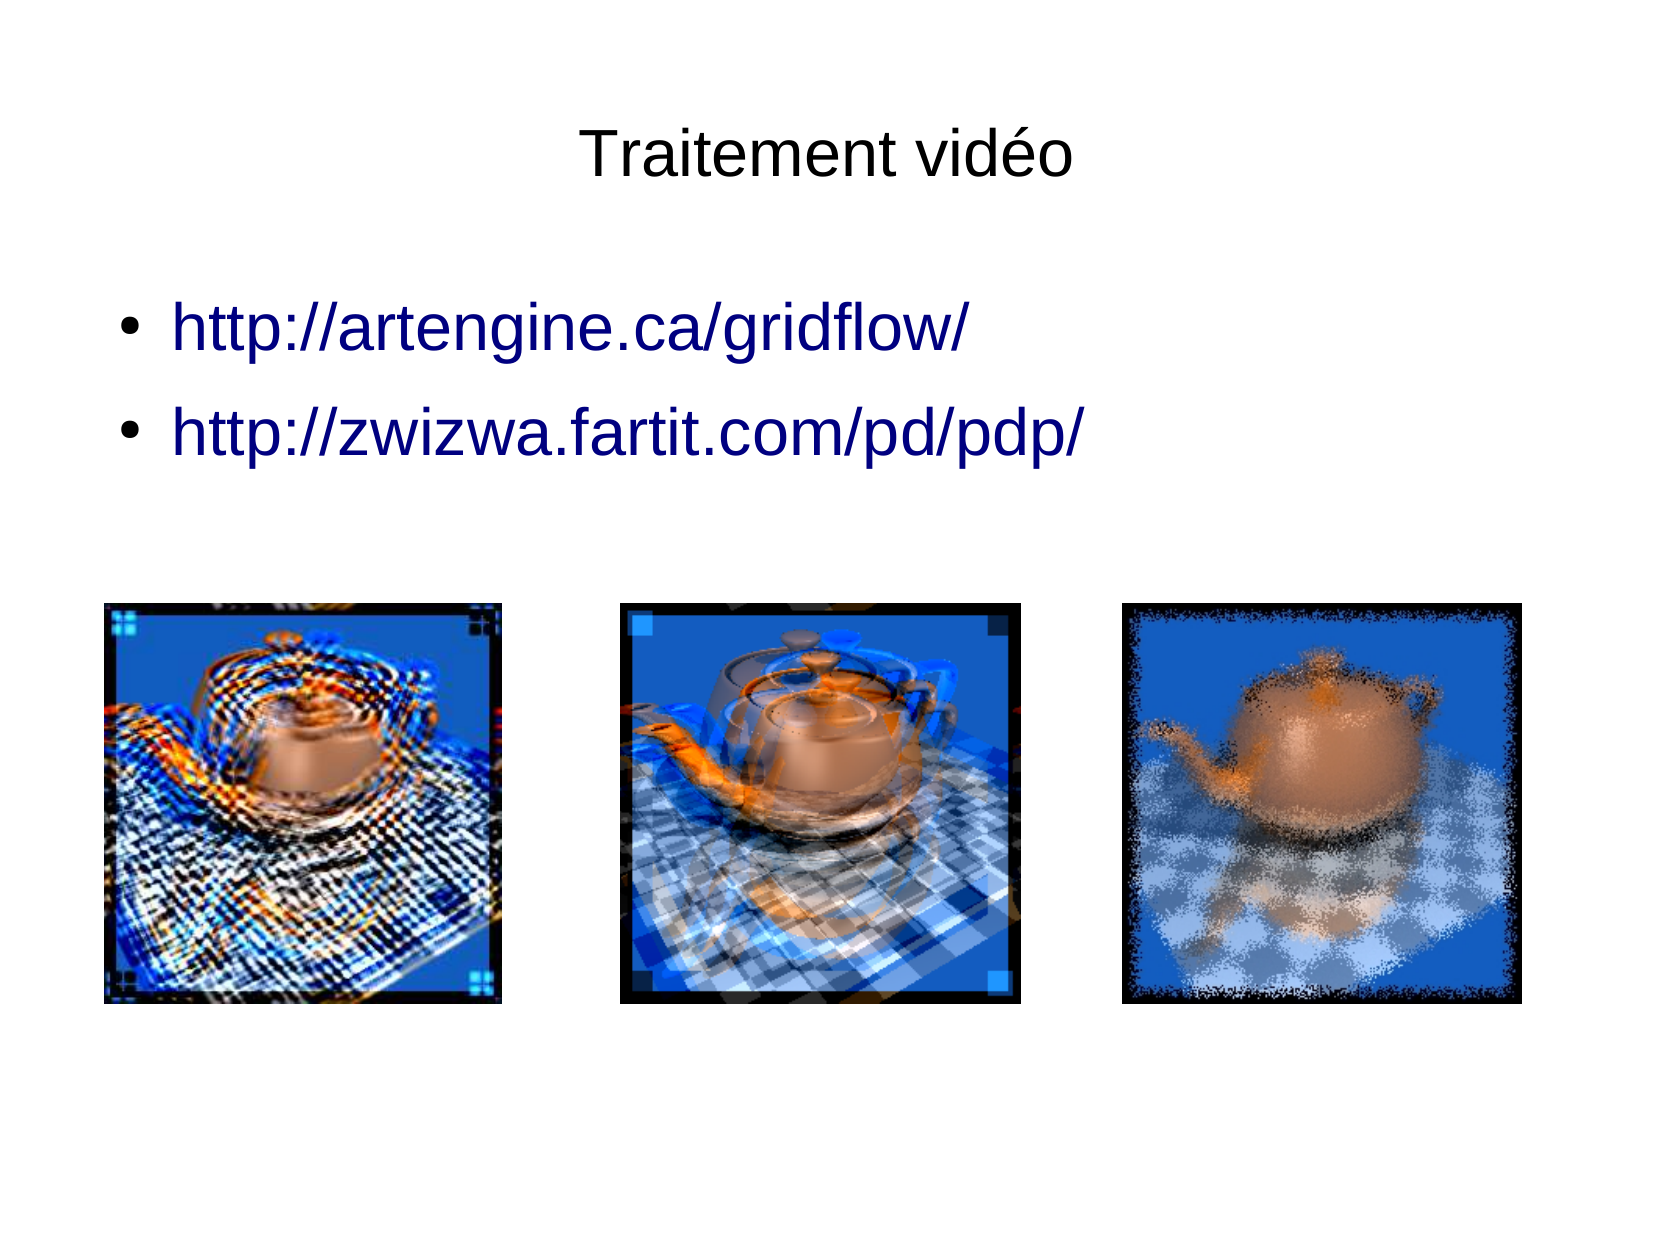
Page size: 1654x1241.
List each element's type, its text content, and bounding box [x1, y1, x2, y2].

list http://artengine.ca/gridflow/ http://zwizwa.fartit.com/pd/pdp/ [82, 290, 1571, 1109]
picture [620, 603, 1021, 1004]
picture [1122, 603, 1522, 1004]
picture [104, 603, 502, 1004]
title Traitement vidéo [82, 49, 1571, 257]
